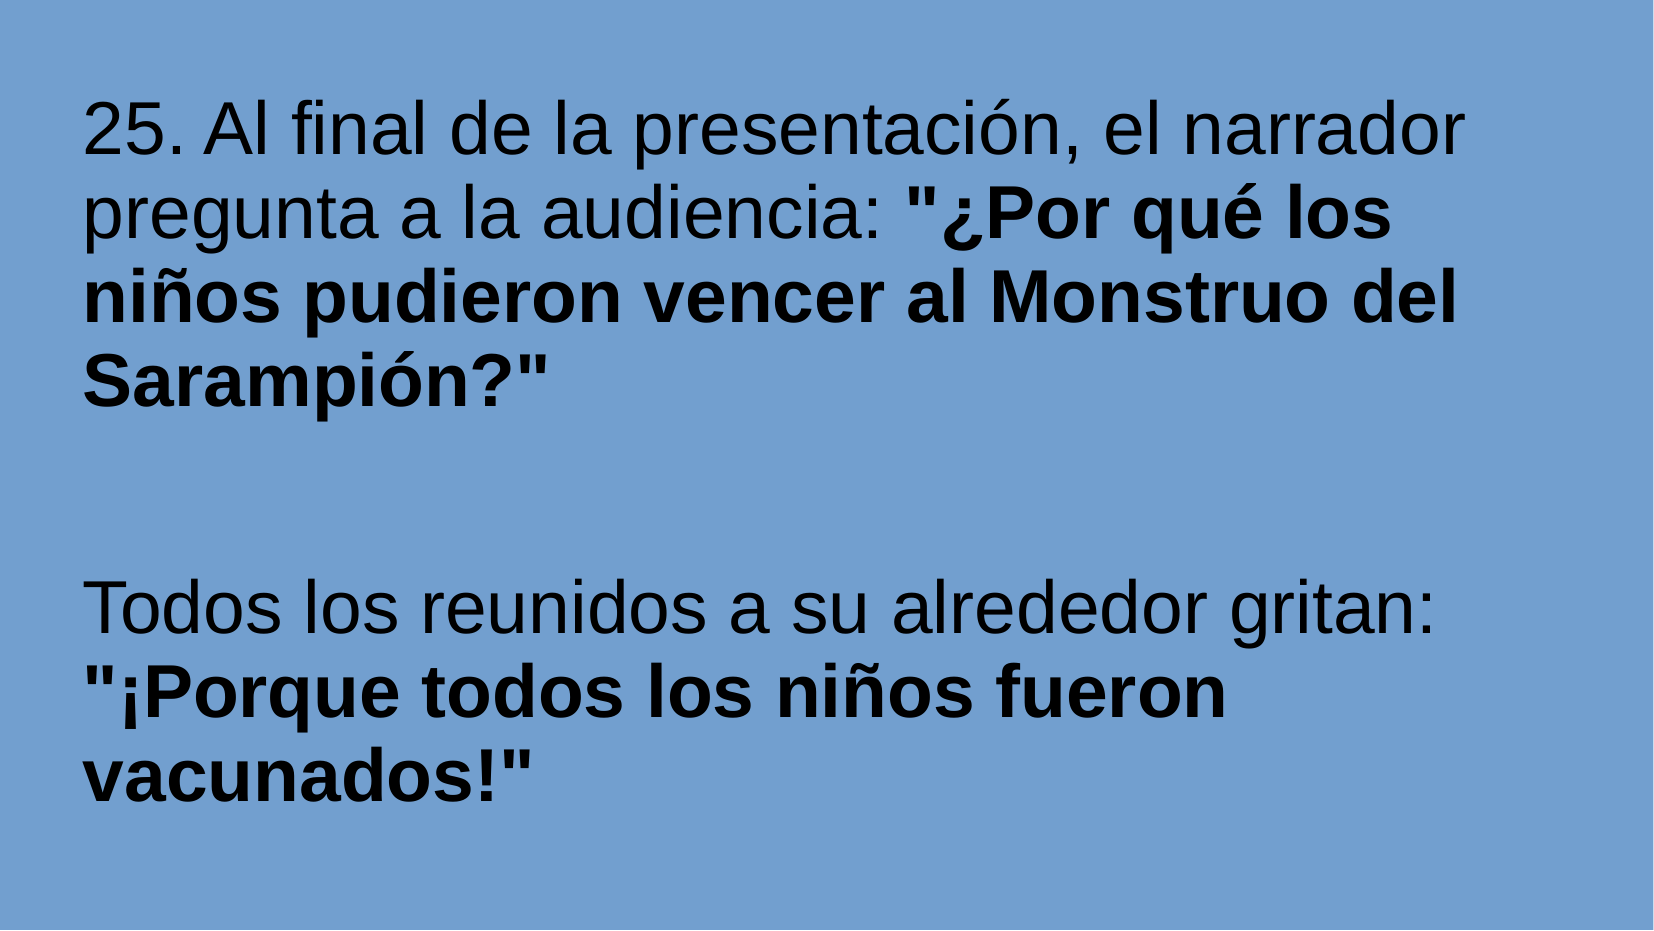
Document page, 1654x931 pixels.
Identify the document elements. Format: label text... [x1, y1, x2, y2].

list 25. Al final de la presentación, el narrador pregunta a la audiencia: "¿Por qué los niños pudieron vencer al Monstruo del Sarampión?" Todos los reunidos a su alrededor gritan: "¡Porque todos los niños fueron vacunados!" [82, 86, 1571, 886]
